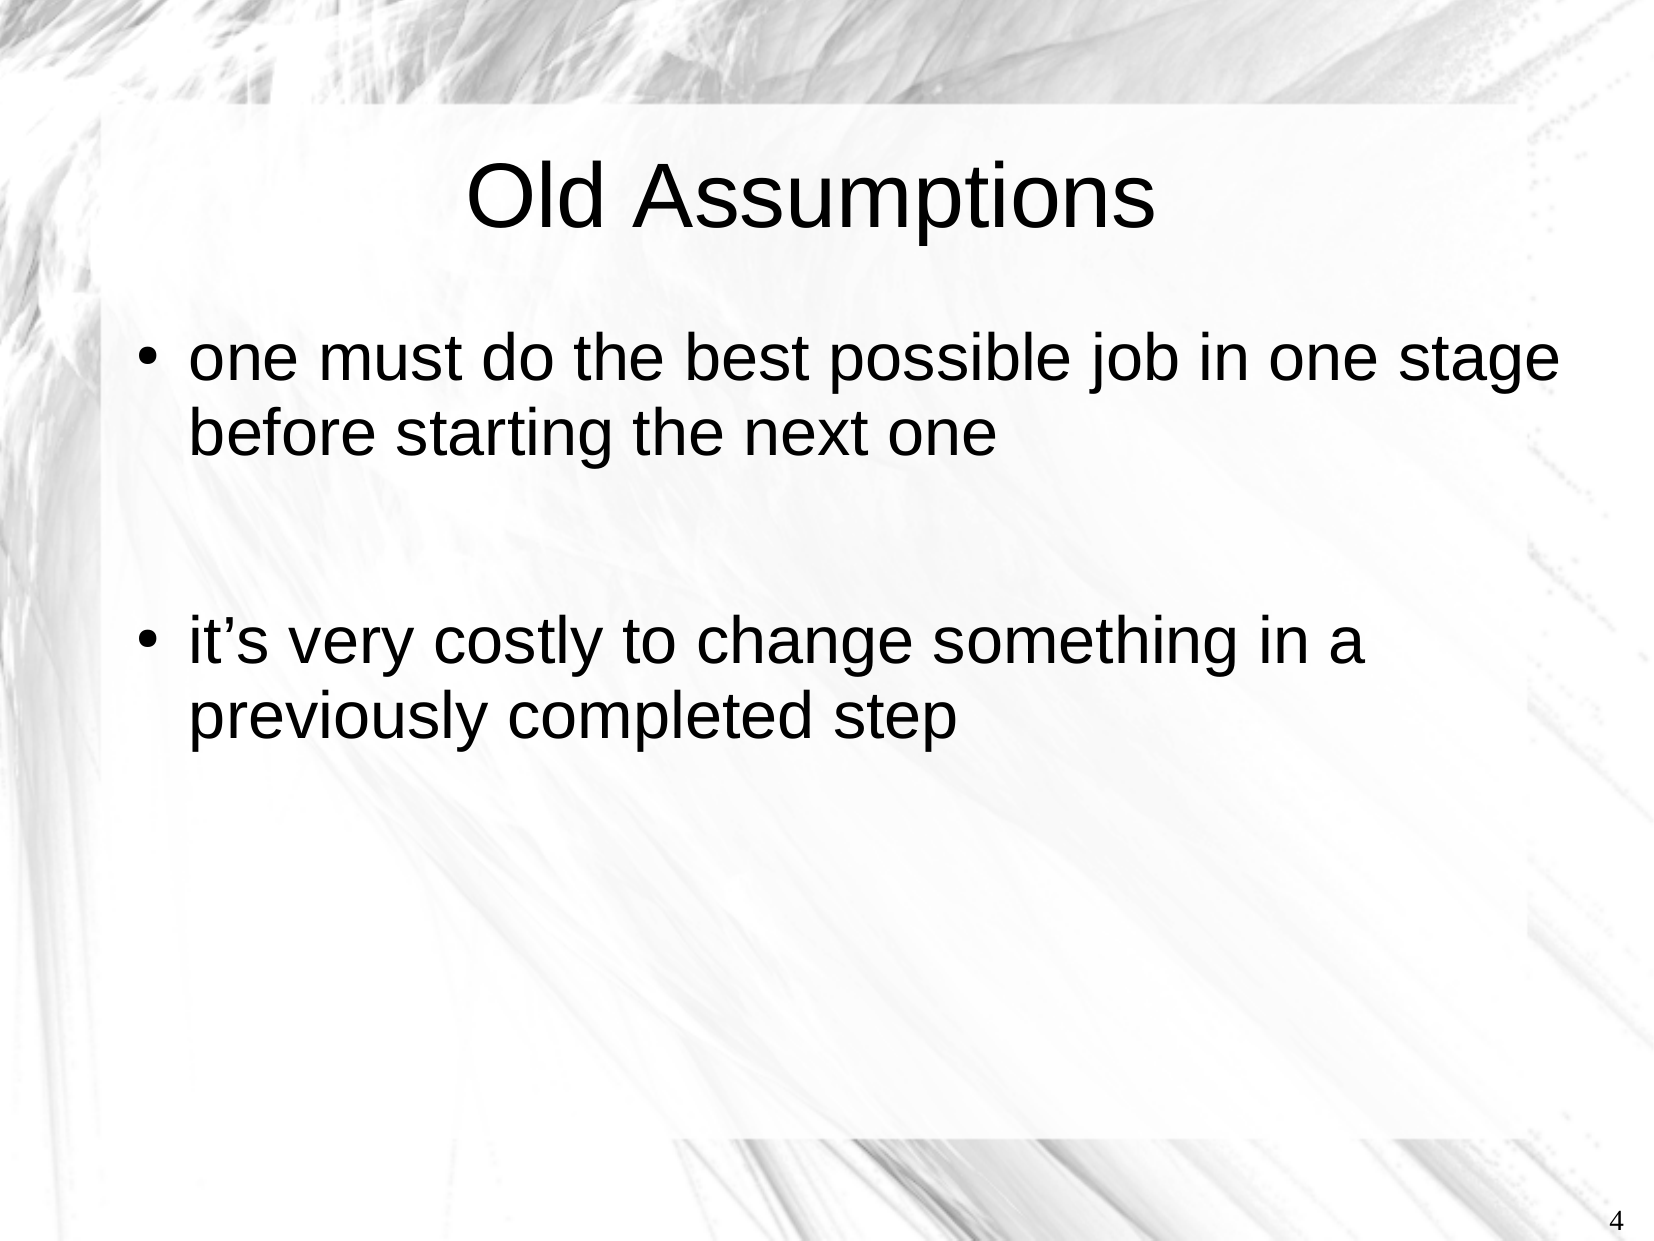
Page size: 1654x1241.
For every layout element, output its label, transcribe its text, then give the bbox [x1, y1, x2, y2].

list one must do the best possible job in one stage before starting the next one it’s very costly to change something in a previously completed step [118, 319, 1571, 1040]
title Old Assumptions [118, 112, 1506, 281]
picture [0, 0, 1654, 1241]
